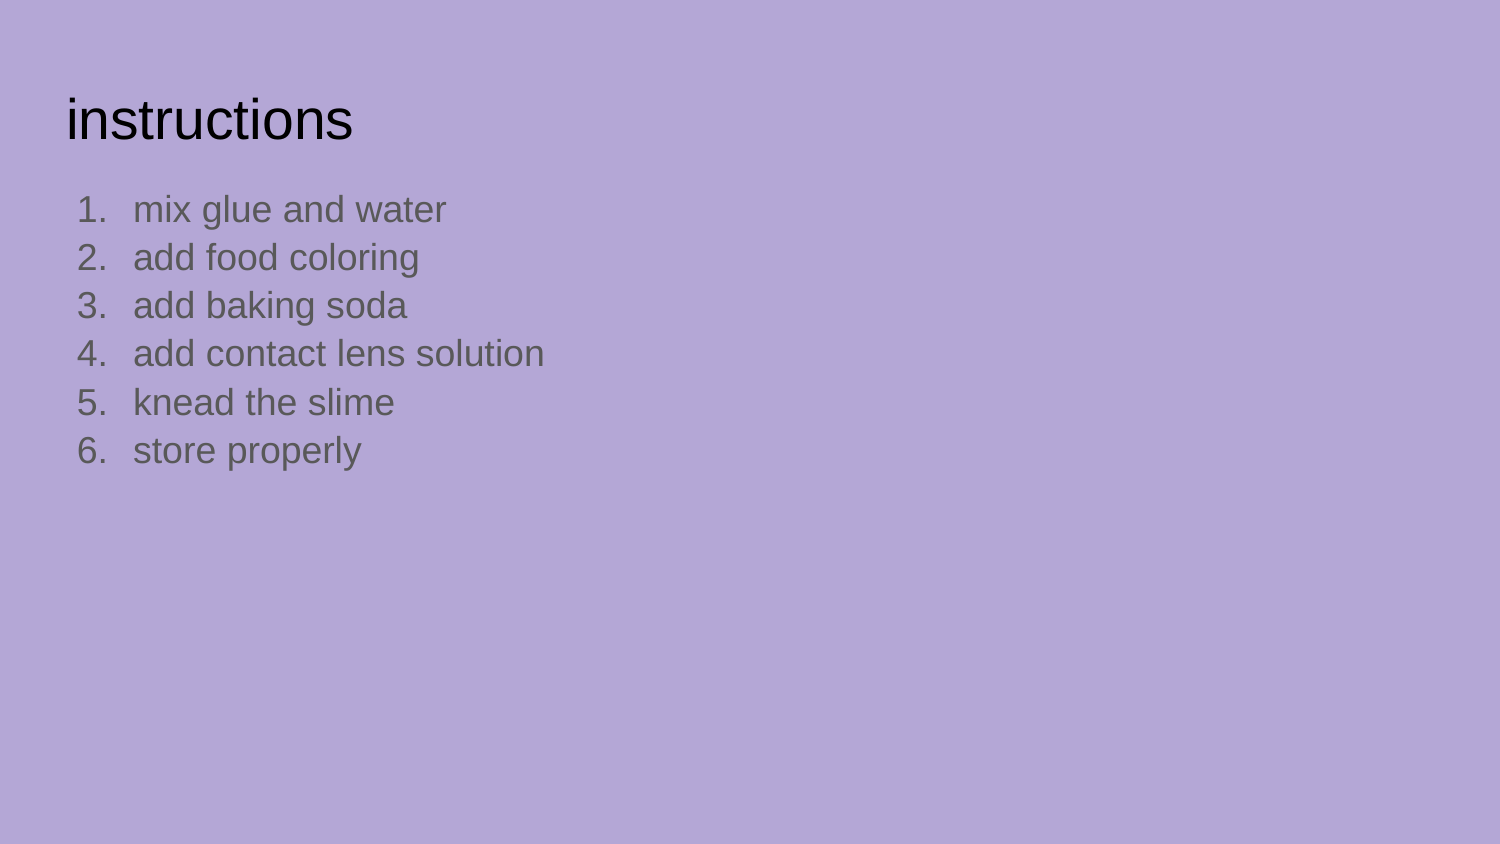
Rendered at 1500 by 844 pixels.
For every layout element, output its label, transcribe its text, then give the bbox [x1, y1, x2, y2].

title instructions [51, 72, 1449, 167]
list mix glue and water add food coloring add baking soda add contact lens solution knead the slime store properly [43, 166, 1441, 728]
